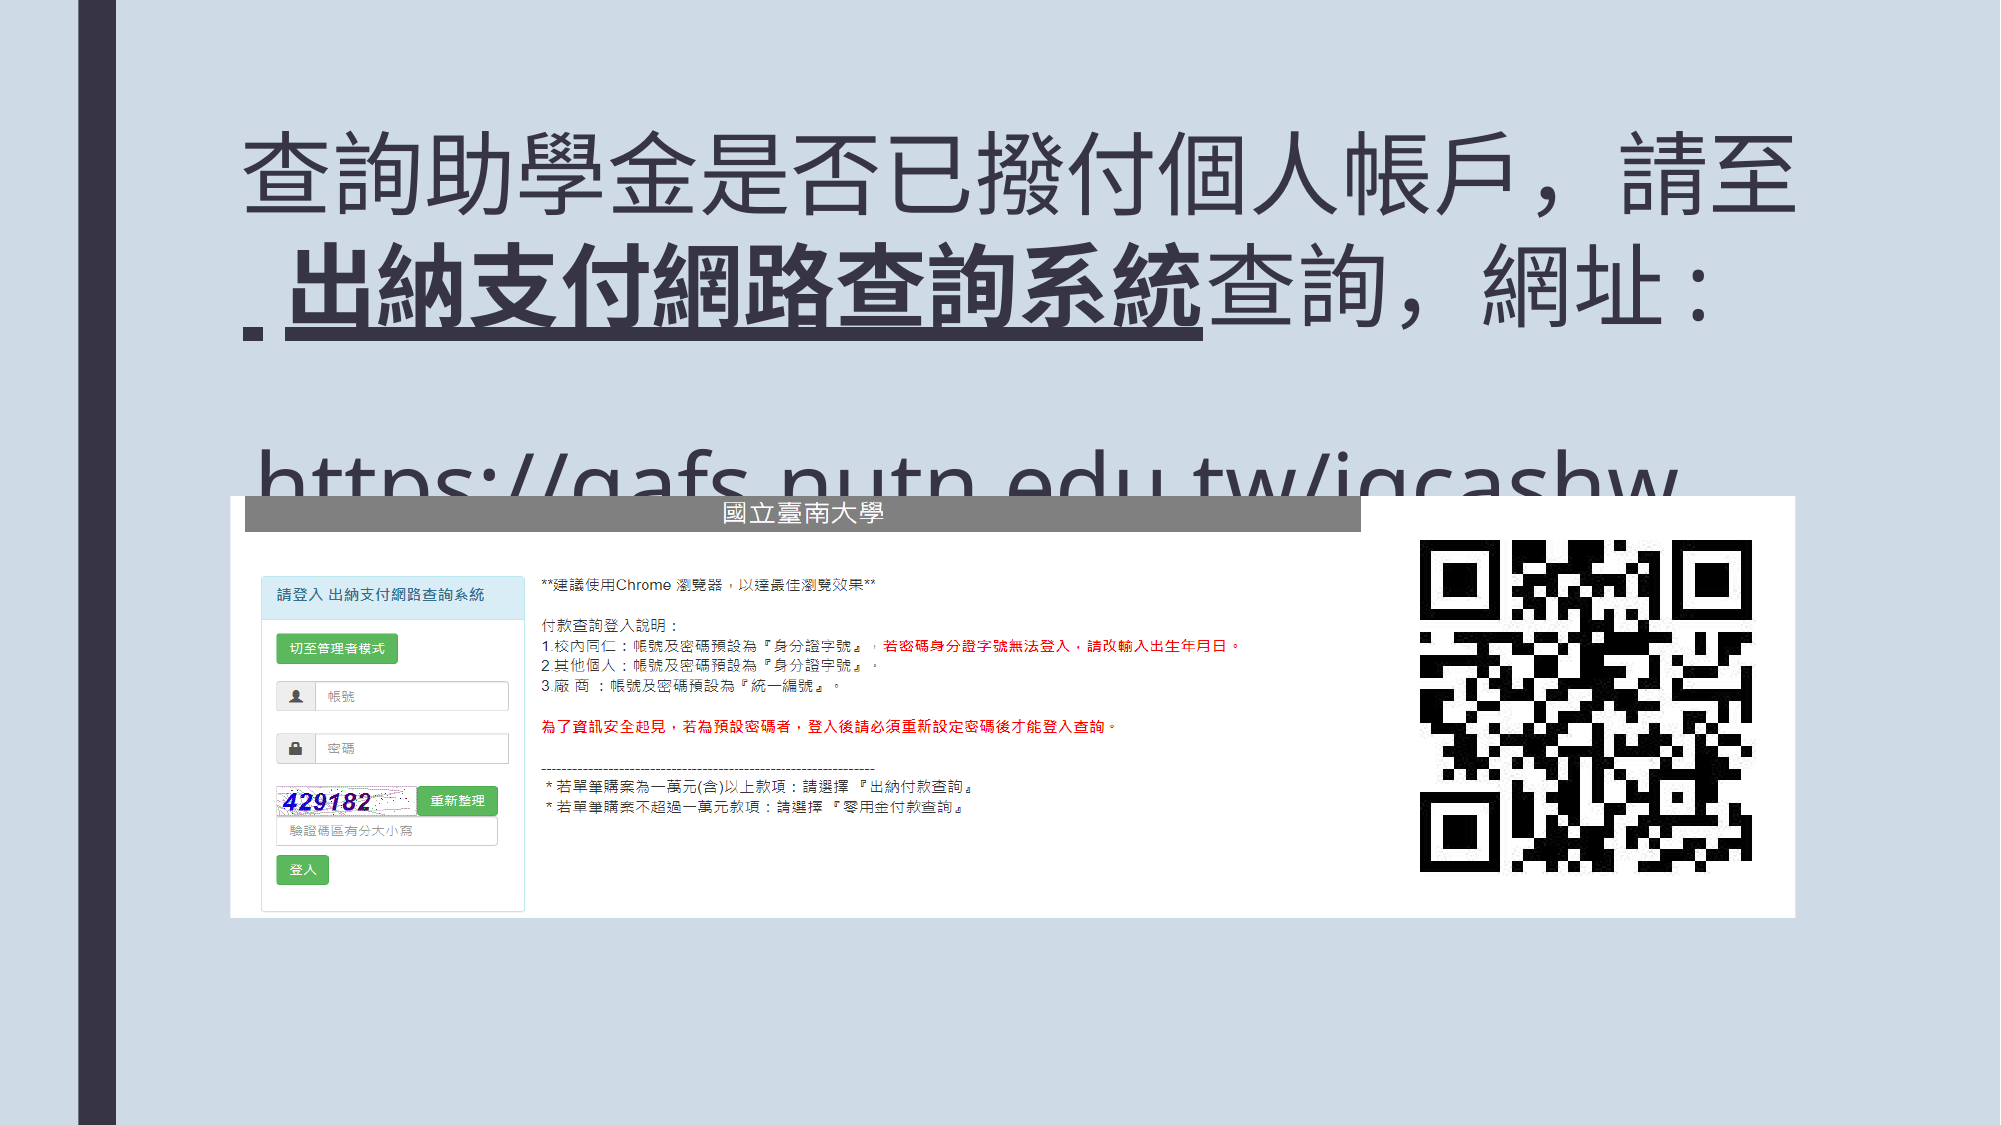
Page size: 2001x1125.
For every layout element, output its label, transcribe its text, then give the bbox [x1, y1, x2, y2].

text_box [230, 496, 1795, 918]
title 查詢助學金是否已撥付個人帳戶，請至 出納支付網路查詢系統 查詢，網址: https://gafs.nutn.edu.tw/jqcashweb/ [237, 115, 1802, 439]
